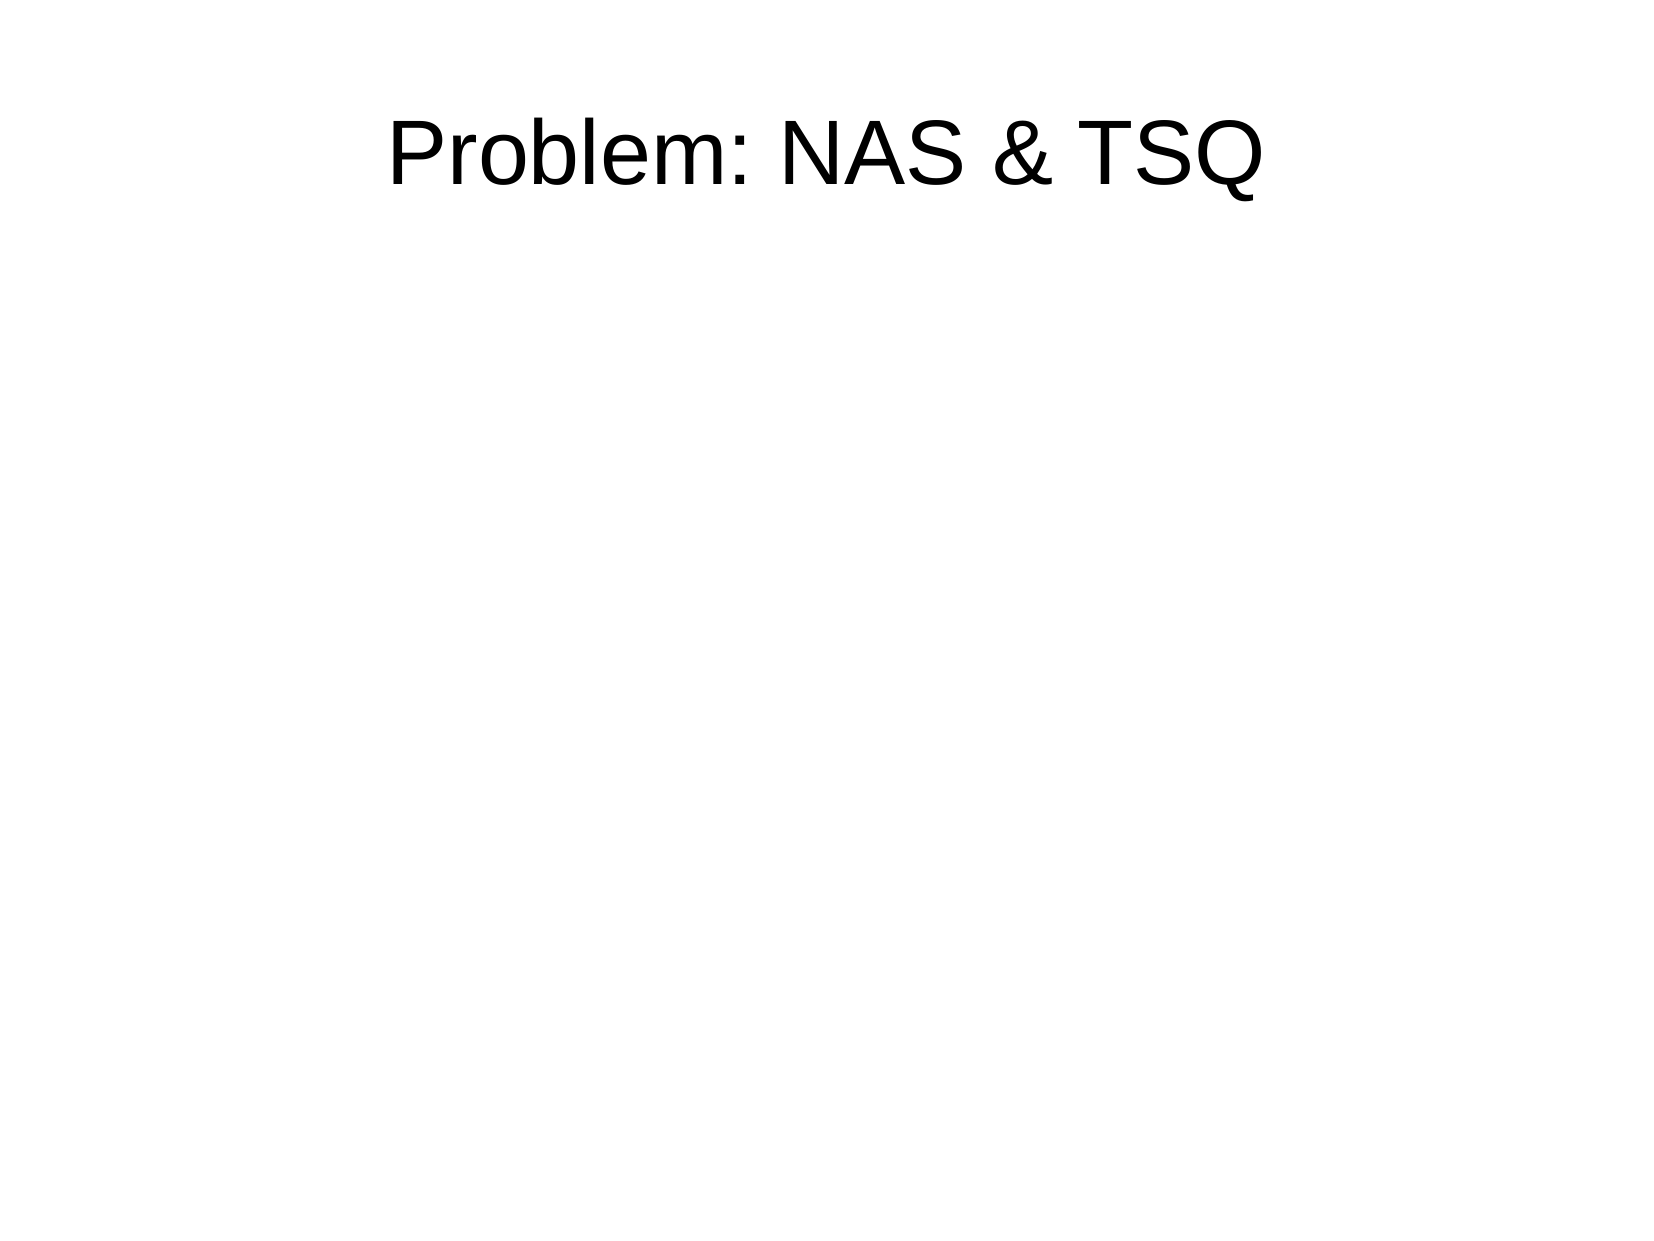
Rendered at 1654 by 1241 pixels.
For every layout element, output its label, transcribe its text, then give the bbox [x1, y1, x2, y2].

title Problem: NAS & TSQ [82, 49, 1571, 257]
